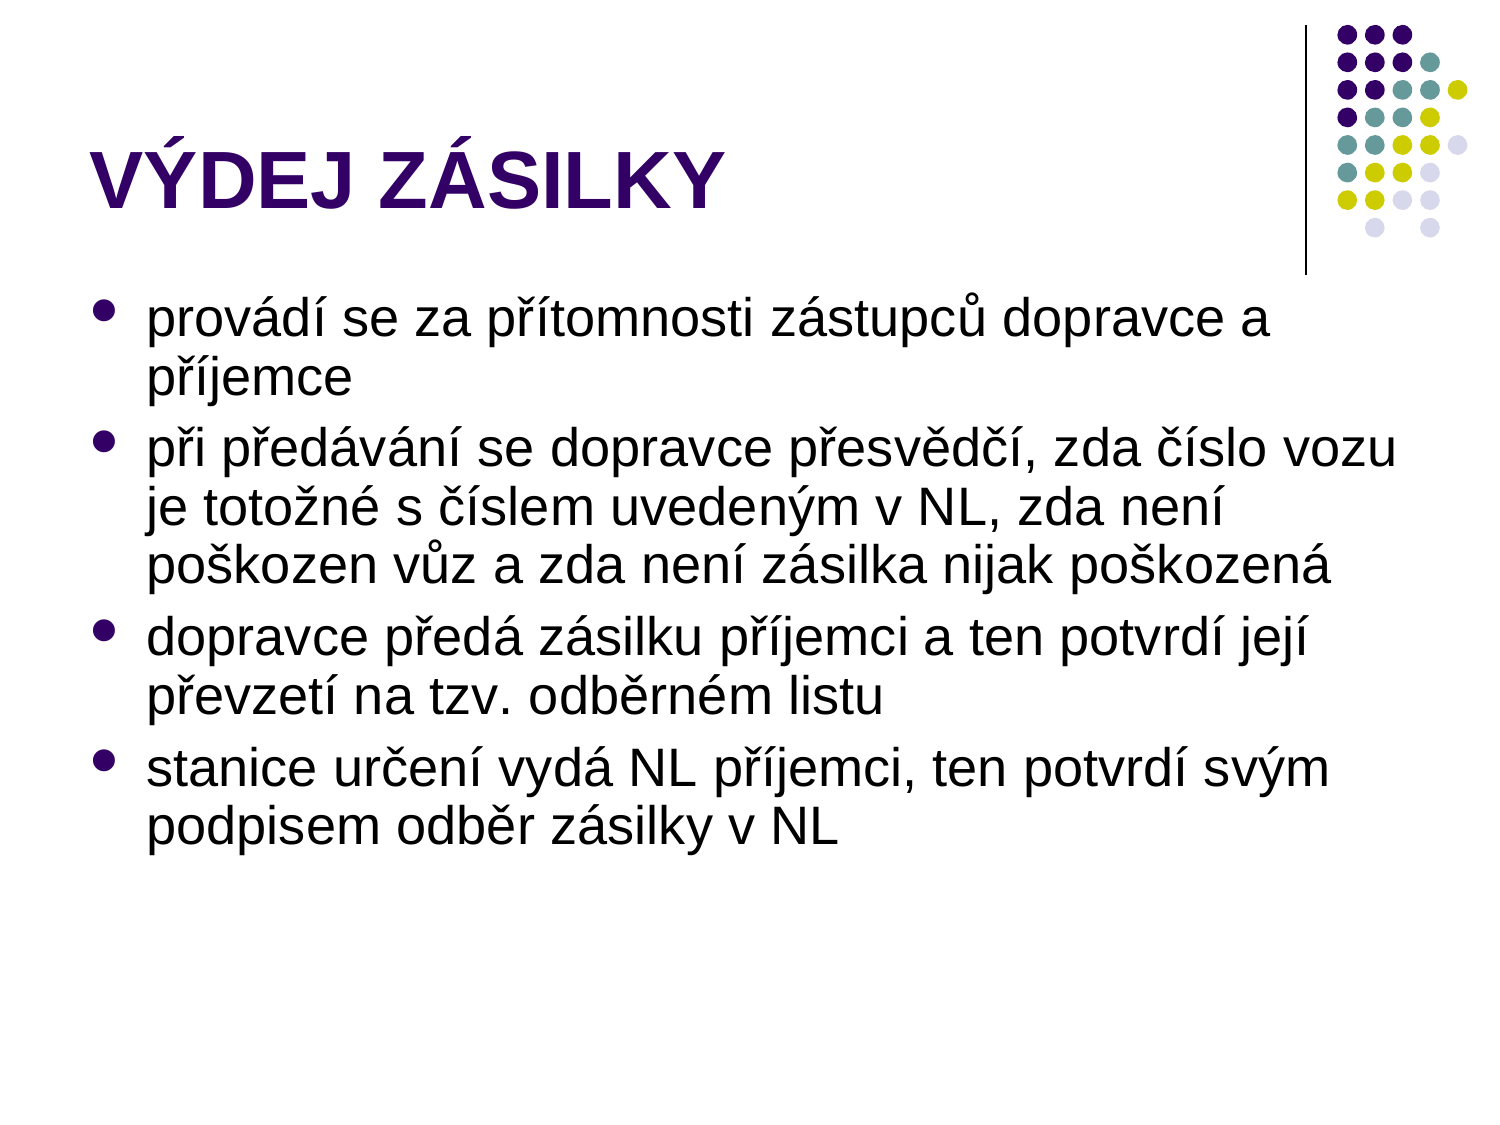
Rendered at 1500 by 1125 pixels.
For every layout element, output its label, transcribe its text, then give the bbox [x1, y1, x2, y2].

list provádí se za přítomnosti zástupců dopravce a příjemce při předávání se dopravce přesvědčí, zda číslo vozu je totožné s číslem uvedeným v NL, zda není poškozen vůz a zda není zásilka nijak poškozená dopravce předá zásilku příjemci a ten potvrdí její převzetí na tzv. odběrném listu stanice určení vydá NL příjemci, ten potvrdí svým podpisem odběr zásilky v NL [75, 282, 1426, 1006]
title VÝDEJ ZÁSILKY [74, 20, 1313, 233]
